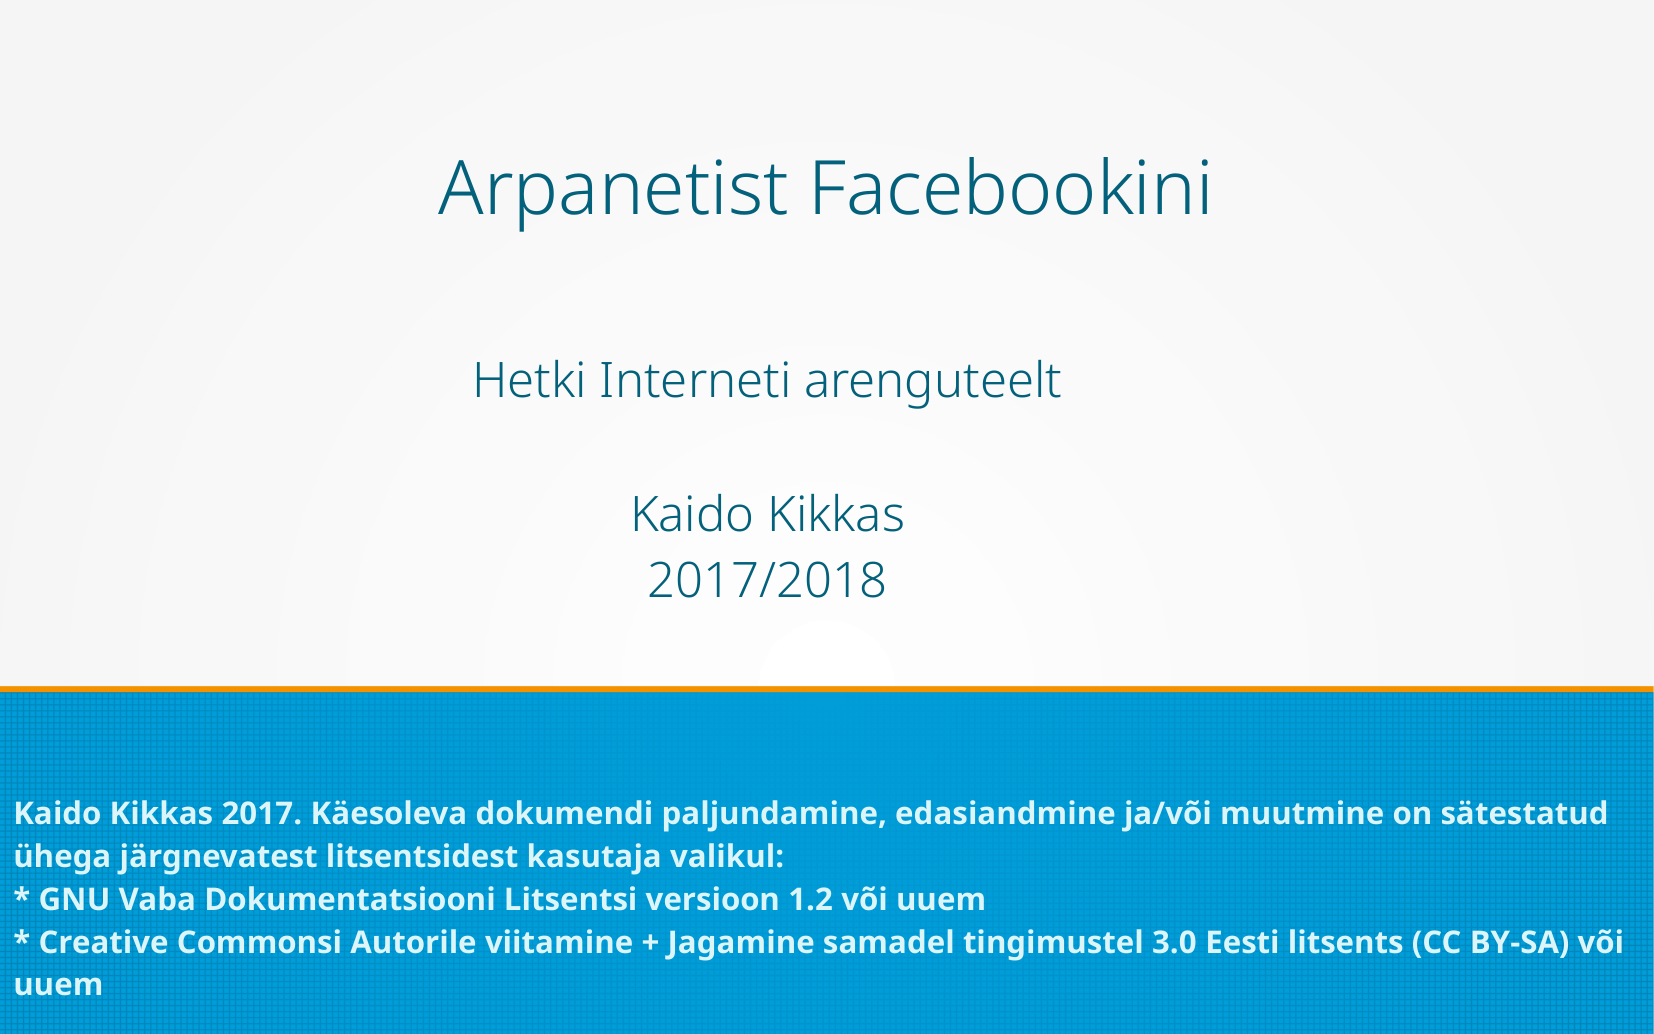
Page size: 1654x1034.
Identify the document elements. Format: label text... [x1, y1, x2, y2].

picture [0, 0, 1654, 692]
title Arpanetist Facebookini [114, 37, 1539, 237]
subtitle Kaido Kikkas 2017. Käesoleva dokumendi paljundamine, edasiandmine ja/või muutmine on sätestatud ühega järgnevatest litsentsidest kasutaja valikul: * GNU Vaba Dokumentatsiooni Litsentsi versioon 1.2 või uuem * Creative Commonsi Autorile viitamine + Jagamine samadel tingimustel 3.0 Eesti litsents (CC BY-SA) või uuem [13, 791, 1630, 1004]
title Hetki Interneti arenguteelt Kaido Kikkas 2017/2018 [212, 342, 1323, 612]
